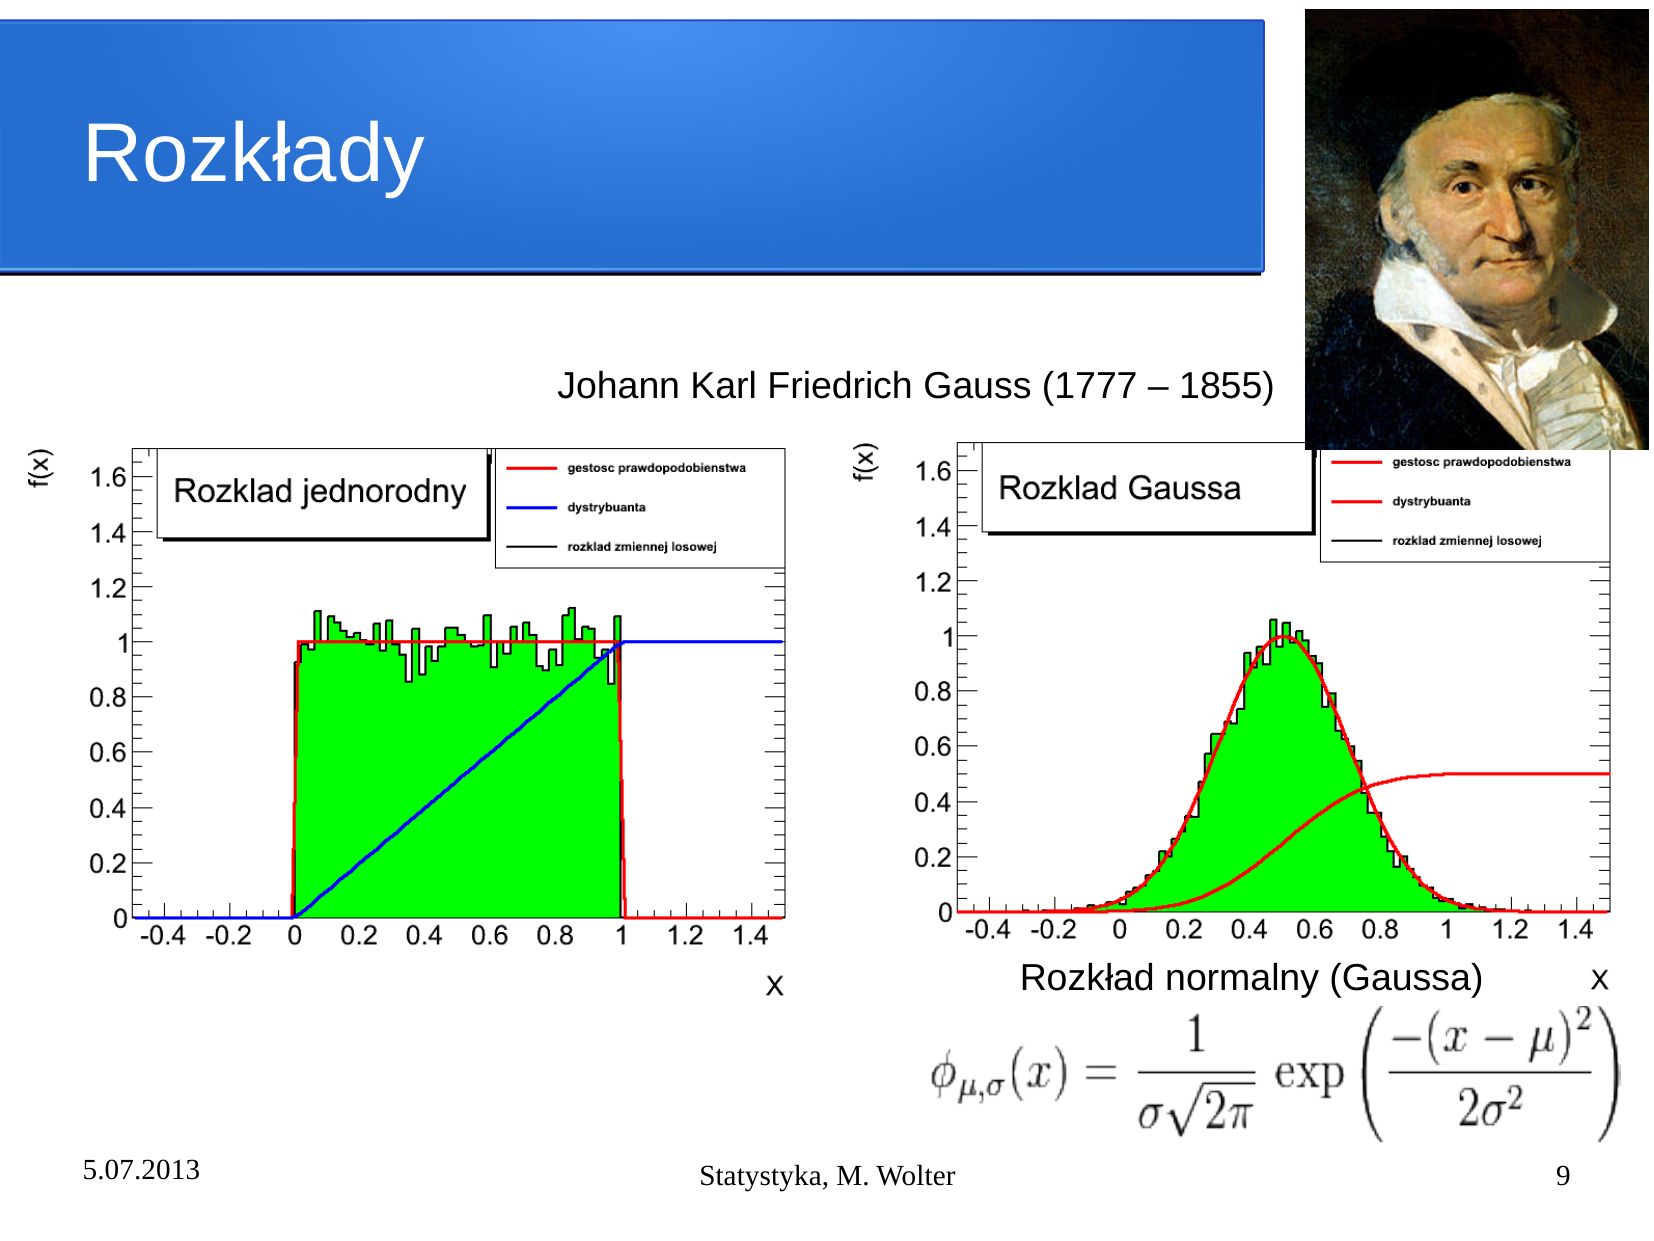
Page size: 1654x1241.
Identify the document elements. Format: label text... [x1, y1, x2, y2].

title Rozkłady [82, 49, 1250, 257]
picture [0, 9, 1651, 1146]
text_box Johann Karl Friedrich Gauss (1777 – 1855) [542, 356, 1290, 414]
text_box Rozkład normalny (Gaussa) [1005, 949, 1501, 1007]
